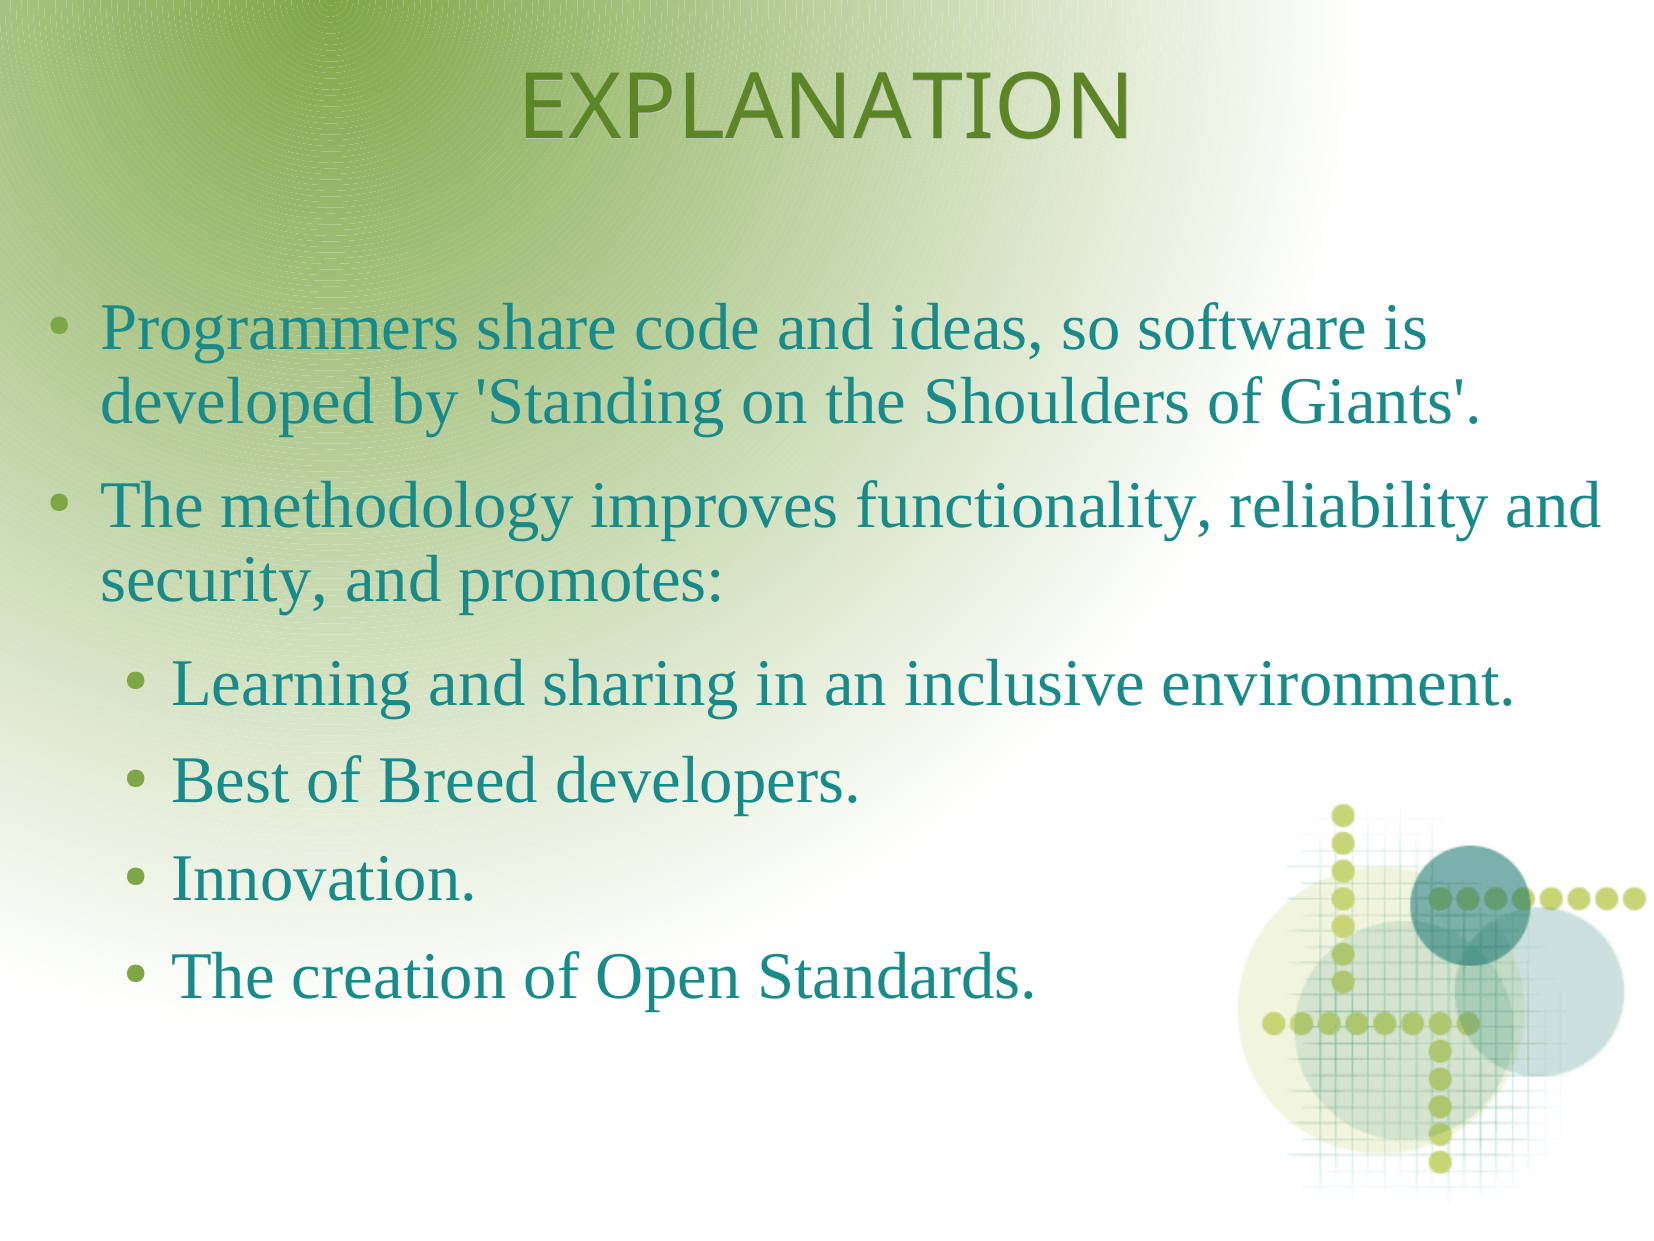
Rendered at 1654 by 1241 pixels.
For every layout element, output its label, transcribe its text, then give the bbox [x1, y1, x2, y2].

title EXPLANATION [59, 29, 1595, 178]
picture [1224, 792, 1654, 1211]
list Programmers share code and ideas, so software is developed by 'Standing on the Shoulders of Giants'. The methodology improves functionality, reliability and security, and promotes: Learning and sharing in an inclusive environment. Best of Breed developers. Innovation. The creation of Open Standards. [29, 290, 1625, 1094]
